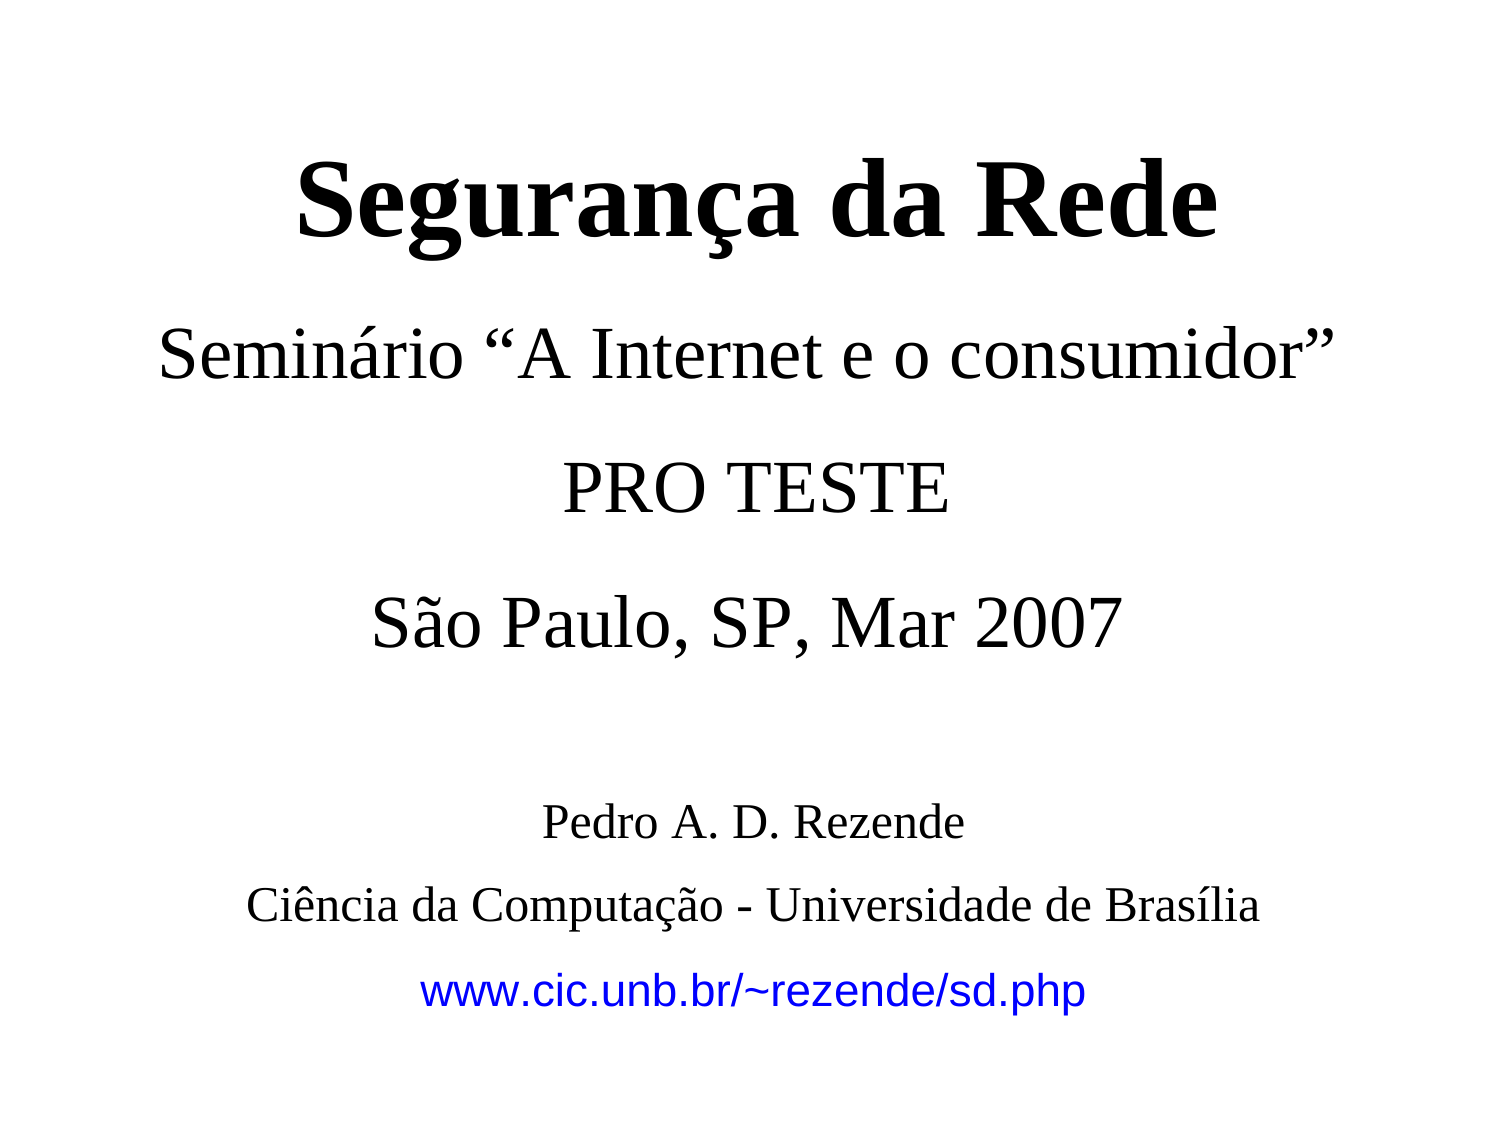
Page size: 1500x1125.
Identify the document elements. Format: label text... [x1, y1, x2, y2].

title Segurança da Rede Seminário “A Internet e o consumidor” PRO TESTE São Paulo, SP, Mar 2007 [55, 90, 1459, 700]
text_box Pedro A. D. Rezende Ciência da Computação - Universidade de Brasília www.cic.unb.br/~rezende/sd.php [84, 773, 1349, 997]
